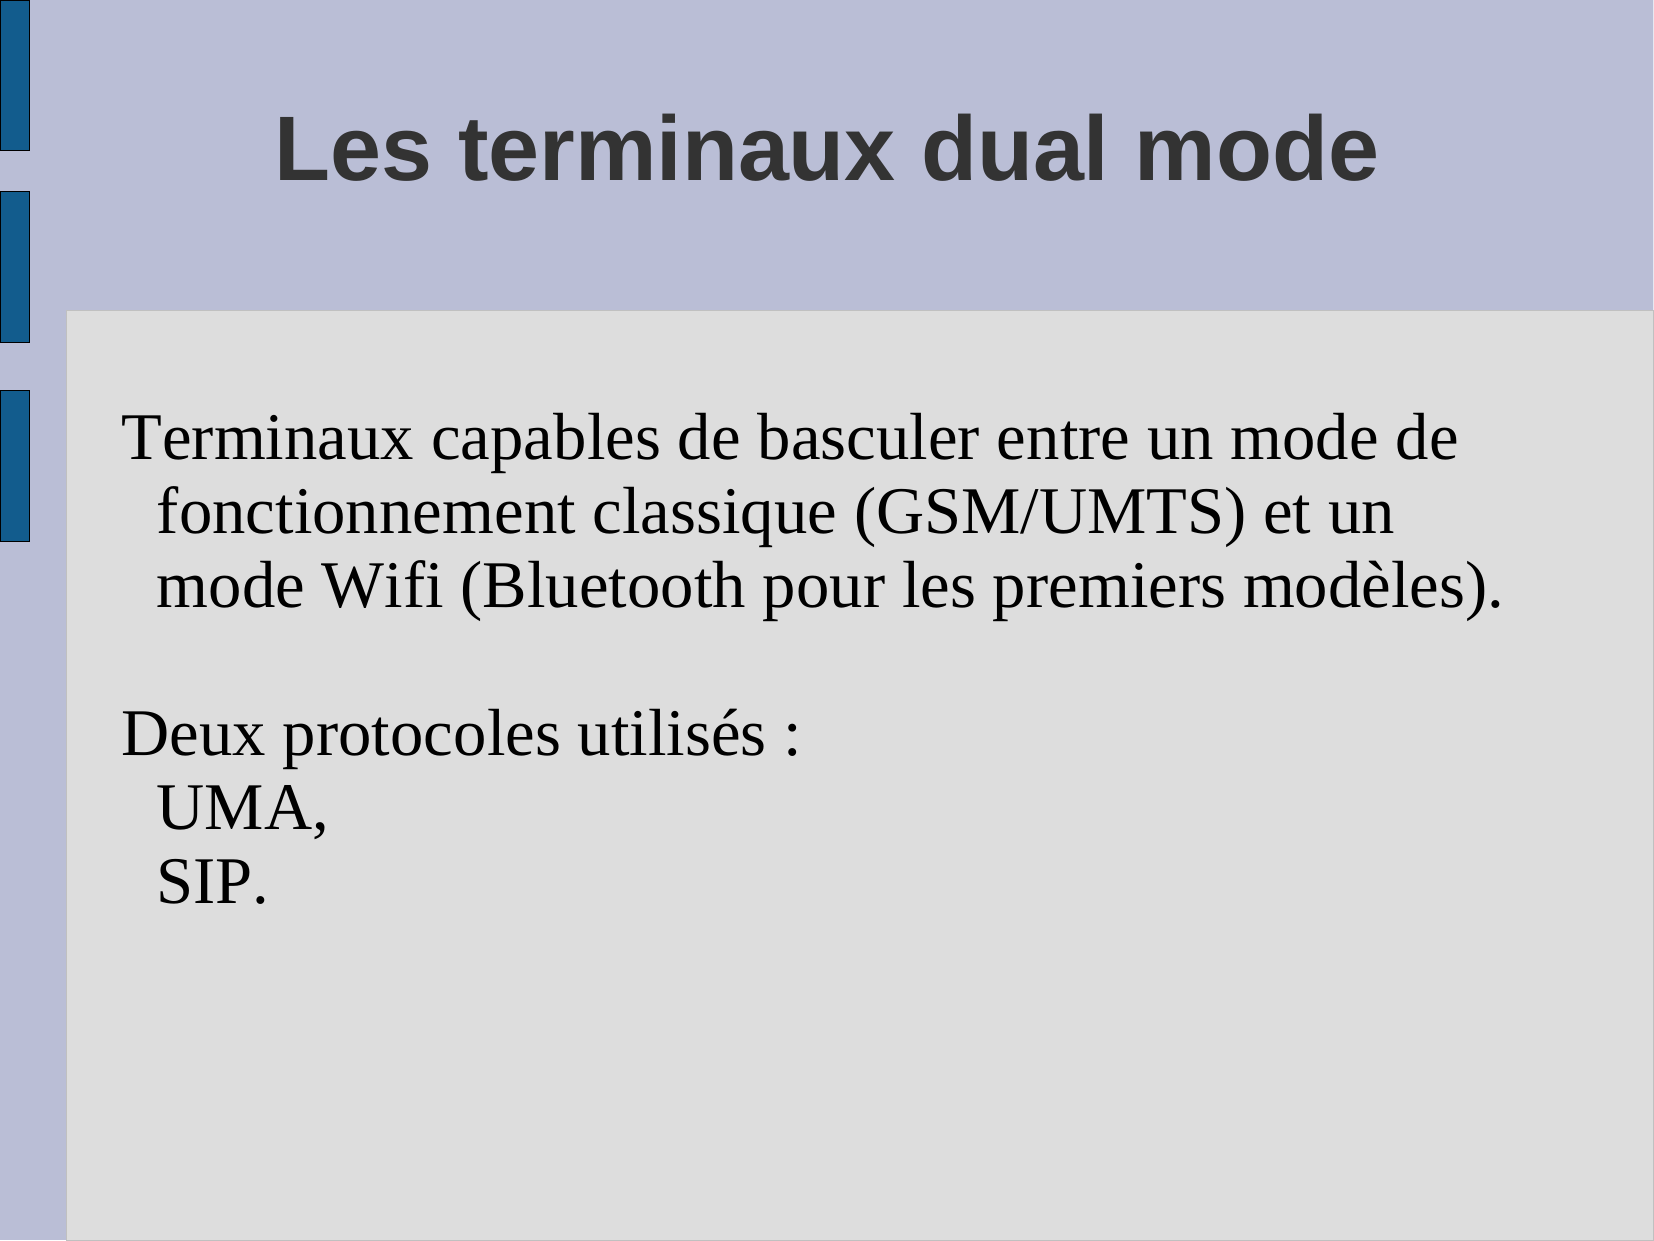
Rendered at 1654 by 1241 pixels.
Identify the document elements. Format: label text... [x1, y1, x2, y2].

title Les terminaux dual mode [121, 91, 1534, 207]
subtitle Terminaux capables de basculer entre un mode de fonctionnement classique (GSM/UMTS) et un mode Wifi (Bluetooth pour les premiers modèles). Deux protocoles utilisés : UMA, SIP. [121, 265, 1534, 1127]
